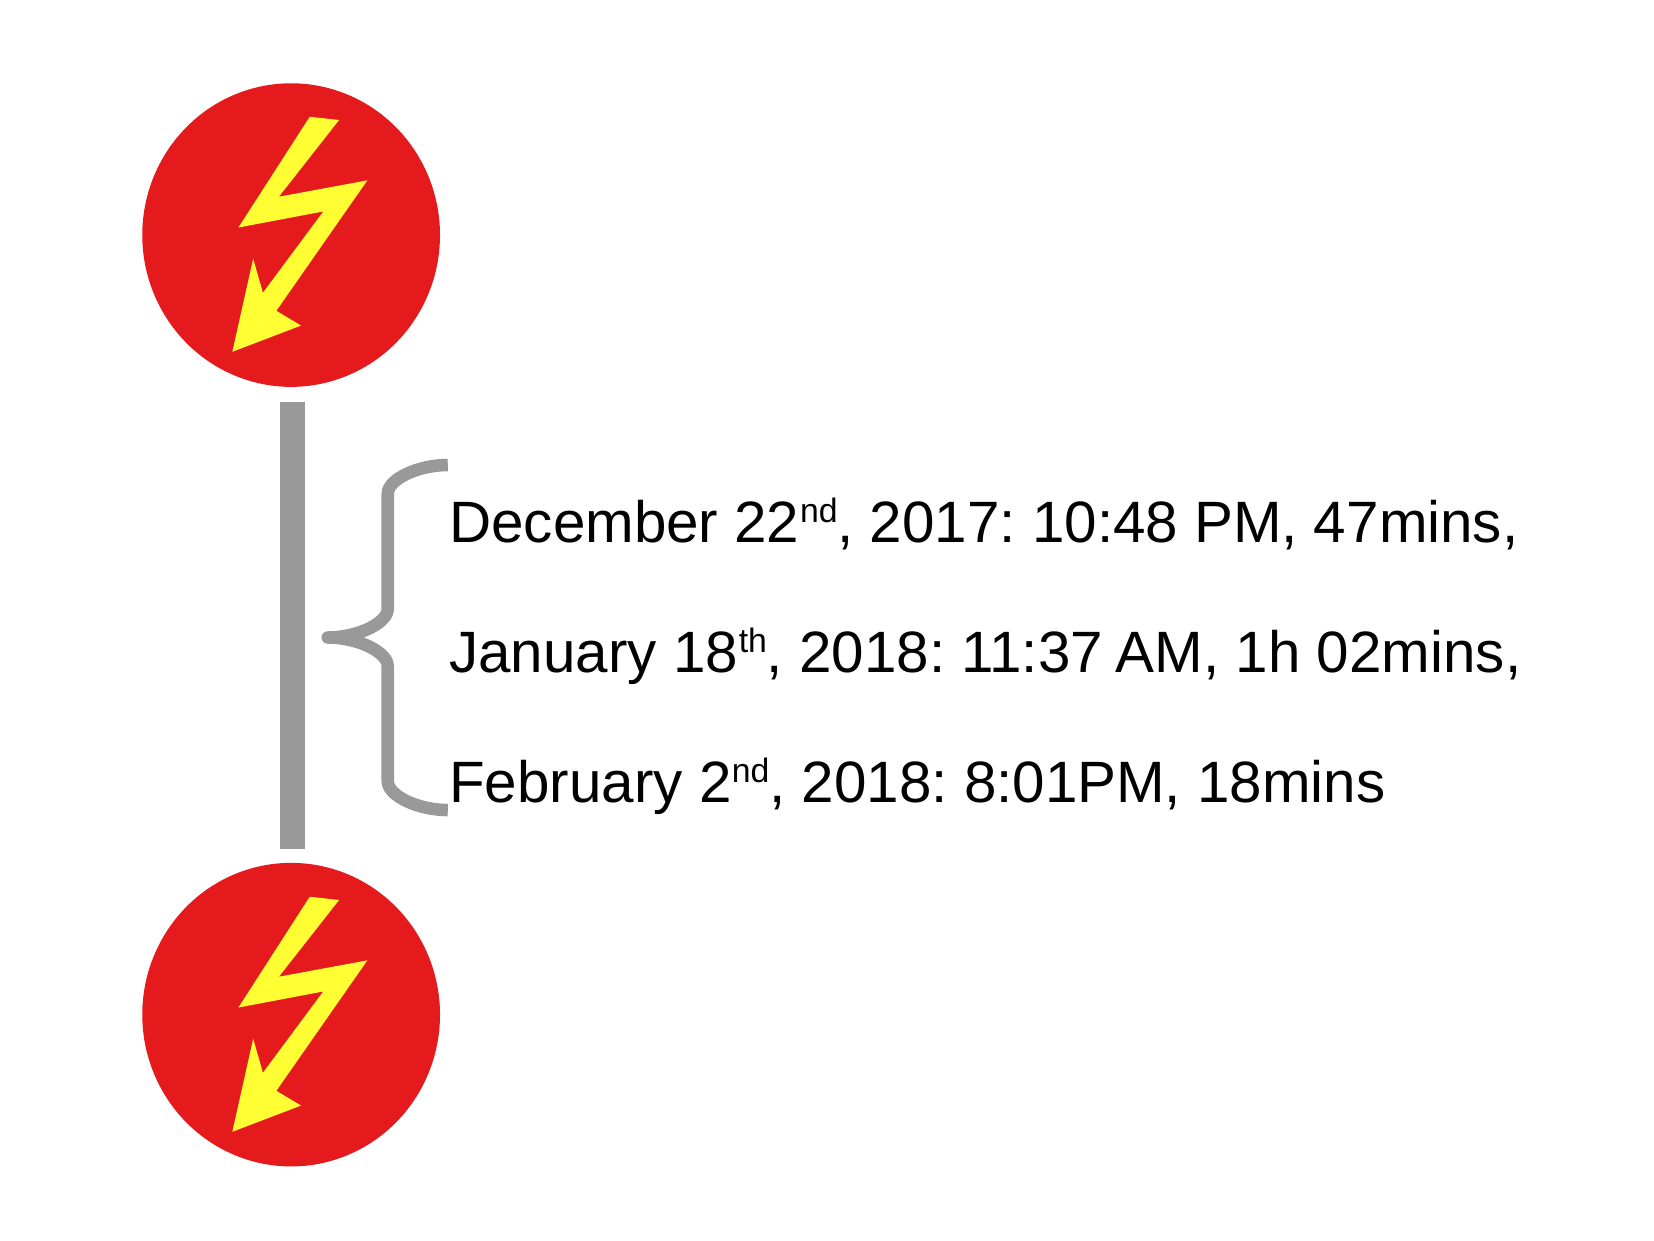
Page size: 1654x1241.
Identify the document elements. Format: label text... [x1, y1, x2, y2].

text_box December 22nd, 2017: 10:48 PM, 47mins, January 18th, 2018: 11:37 AM, 1h 02mins, February 2nd, 2018: 8:01PM, 18mins [434, 482, 1538, 791]
text_box [142, 862, 441, 1167]
text_box [142, 83, 441, 387]
